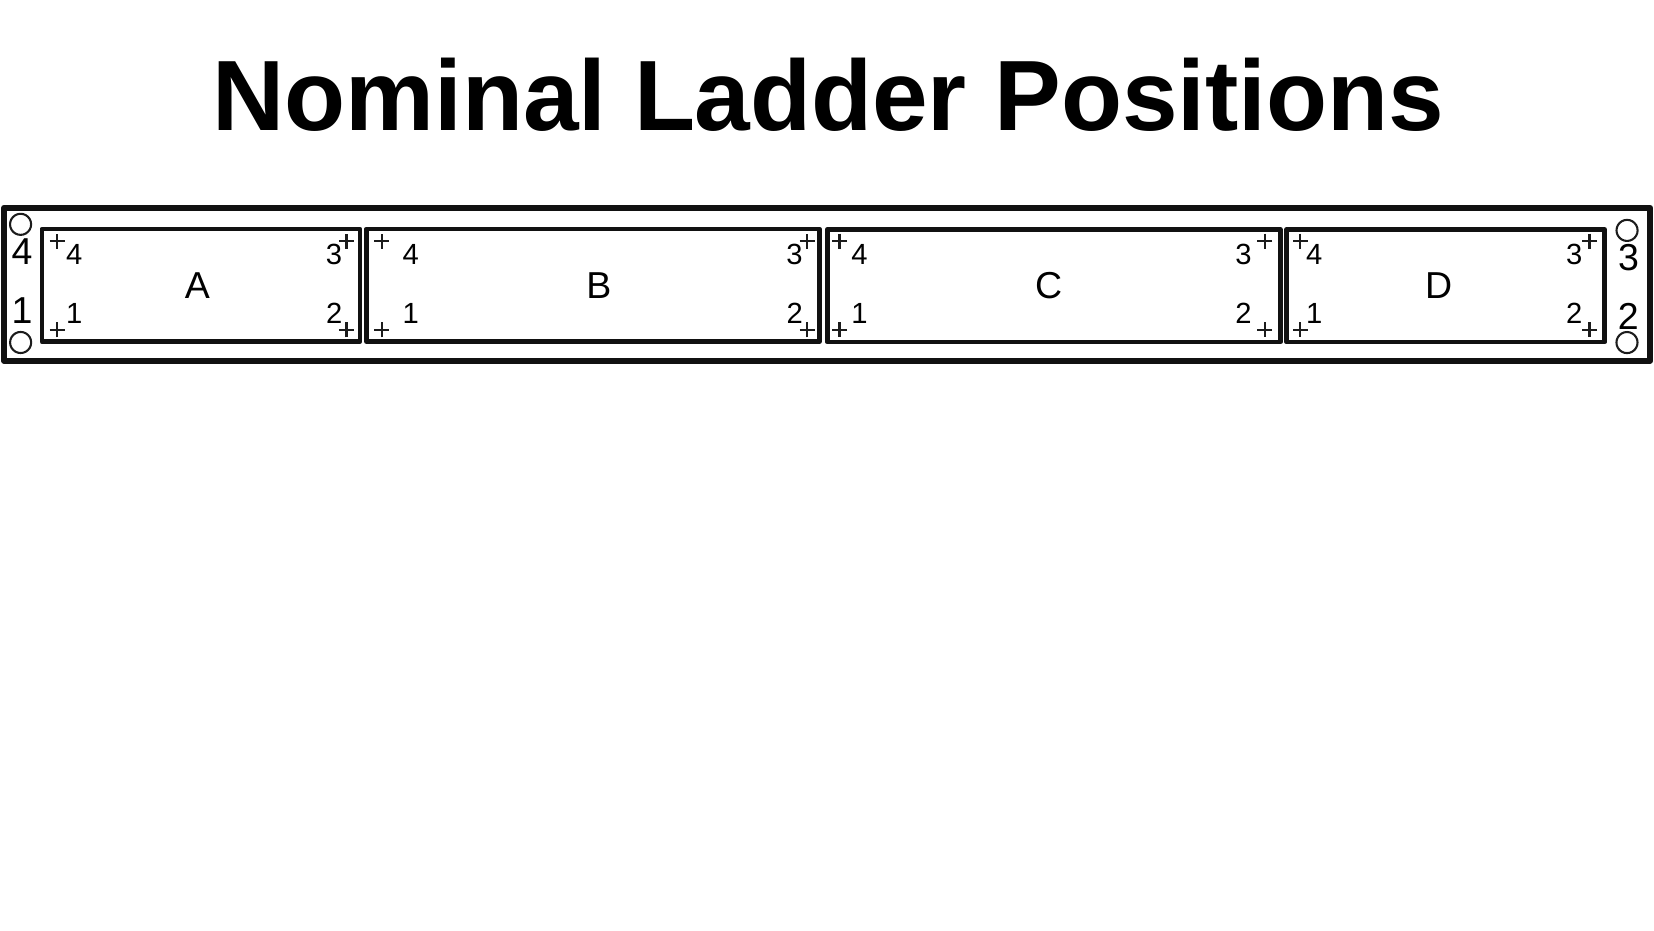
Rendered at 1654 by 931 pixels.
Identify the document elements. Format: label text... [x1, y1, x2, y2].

text_box 4 [0, 223, 48, 281]
text_box B [571, 257, 627, 314]
text_box 3 [771, 230, 818, 279]
text_box 1 [1291, 289, 1338, 338]
text_box 1 [51, 289, 98, 338]
text_box 4 [387, 230, 434, 279]
text_box D [1410, 257, 1467, 314]
text_box 3 [311, 230, 358, 279]
title Nominal Ladder Positions [3, 0, 1654, 193]
text_box C [1020, 257, 1078, 314]
text_box 2 [1603, 288, 1654, 346]
text_box 1 [387, 289, 434, 338]
text_box 4 [1291, 230, 1338, 279]
text_box 4 [51, 230, 98, 279]
text_box 3 [1551, 230, 1598, 279]
text_box 1 [0, 282, 48, 340]
text_box 2 [1551, 289, 1598, 338]
text_box 1 [836, 289, 883, 338]
text_box 3 [1220, 230, 1267, 279]
text_box A [170, 257, 225, 314]
text_box 2 [1220, 289, 1267, 338]
text_box 4 [836, 230, 883, 279]
text_box 2 [771, 289, 818, 338]
text_box 3 [1603, 229, 1654, 287]
text_box 2 [311, 289, 358, 338]
